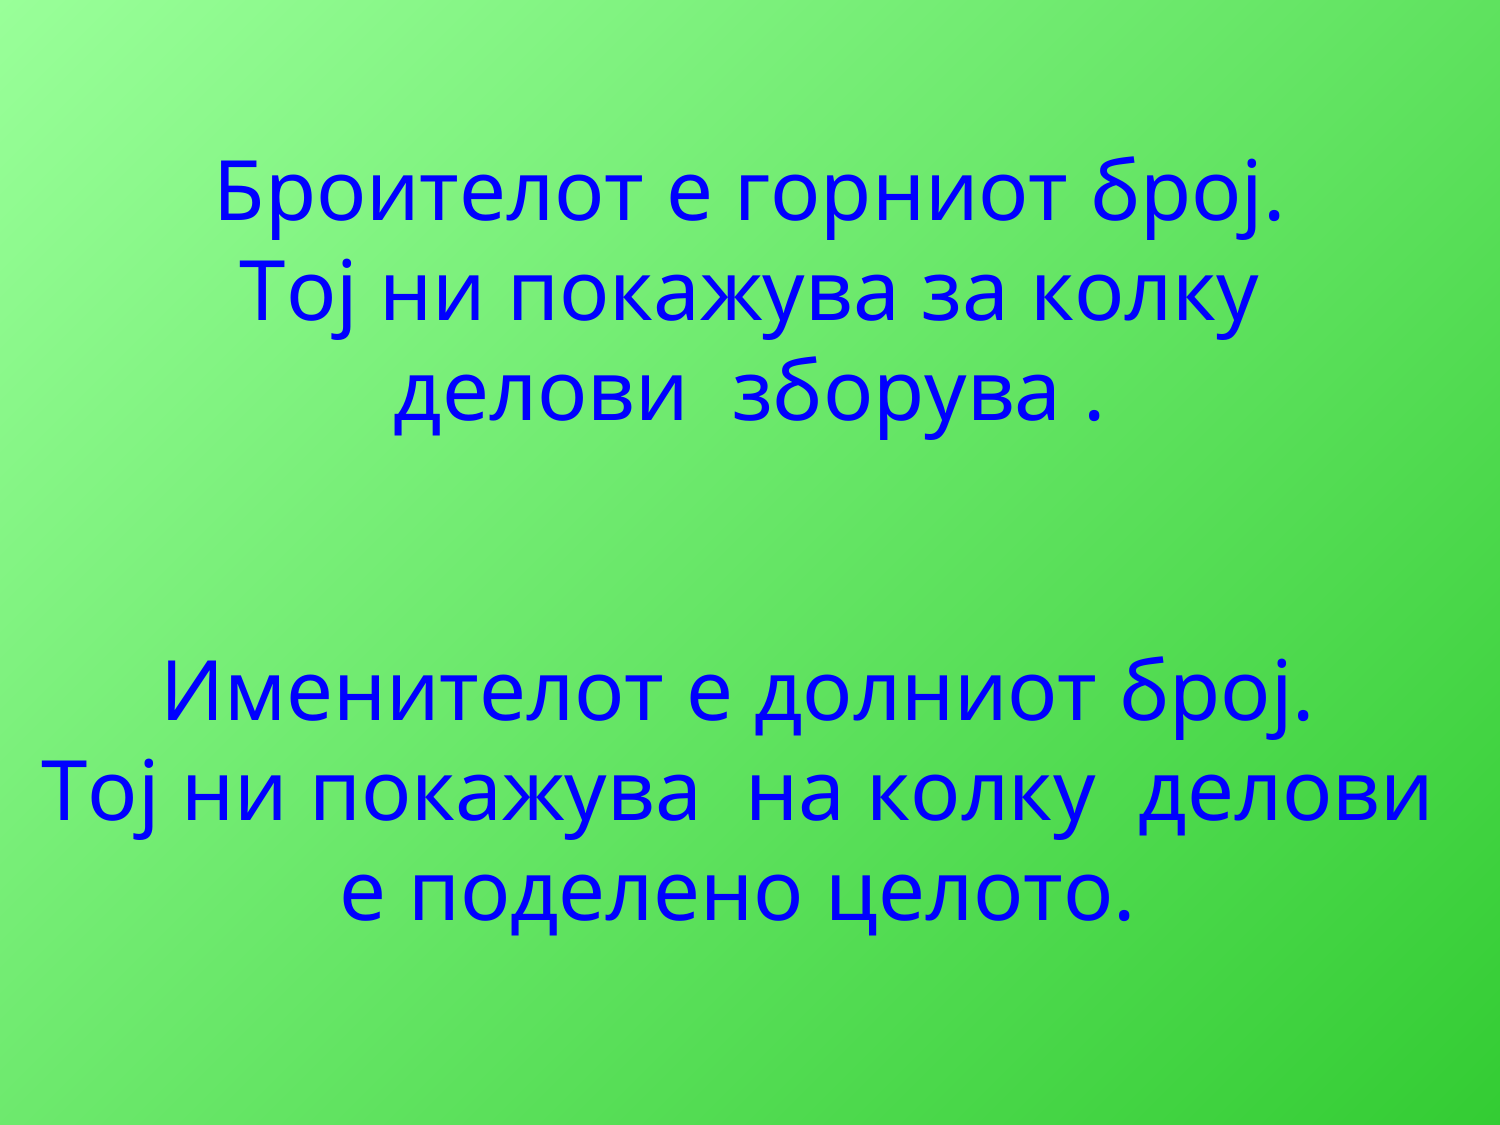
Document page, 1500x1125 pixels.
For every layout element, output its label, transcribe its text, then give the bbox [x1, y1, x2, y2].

title Броителот е горниот број. Тој ни покажува за колку делови зборува . [112, 99, 1388, 476]
text_box Именителот е долниот број. Тој ни покажува на колку делови е поделено целото. [0, 575, 1477, 1000]
